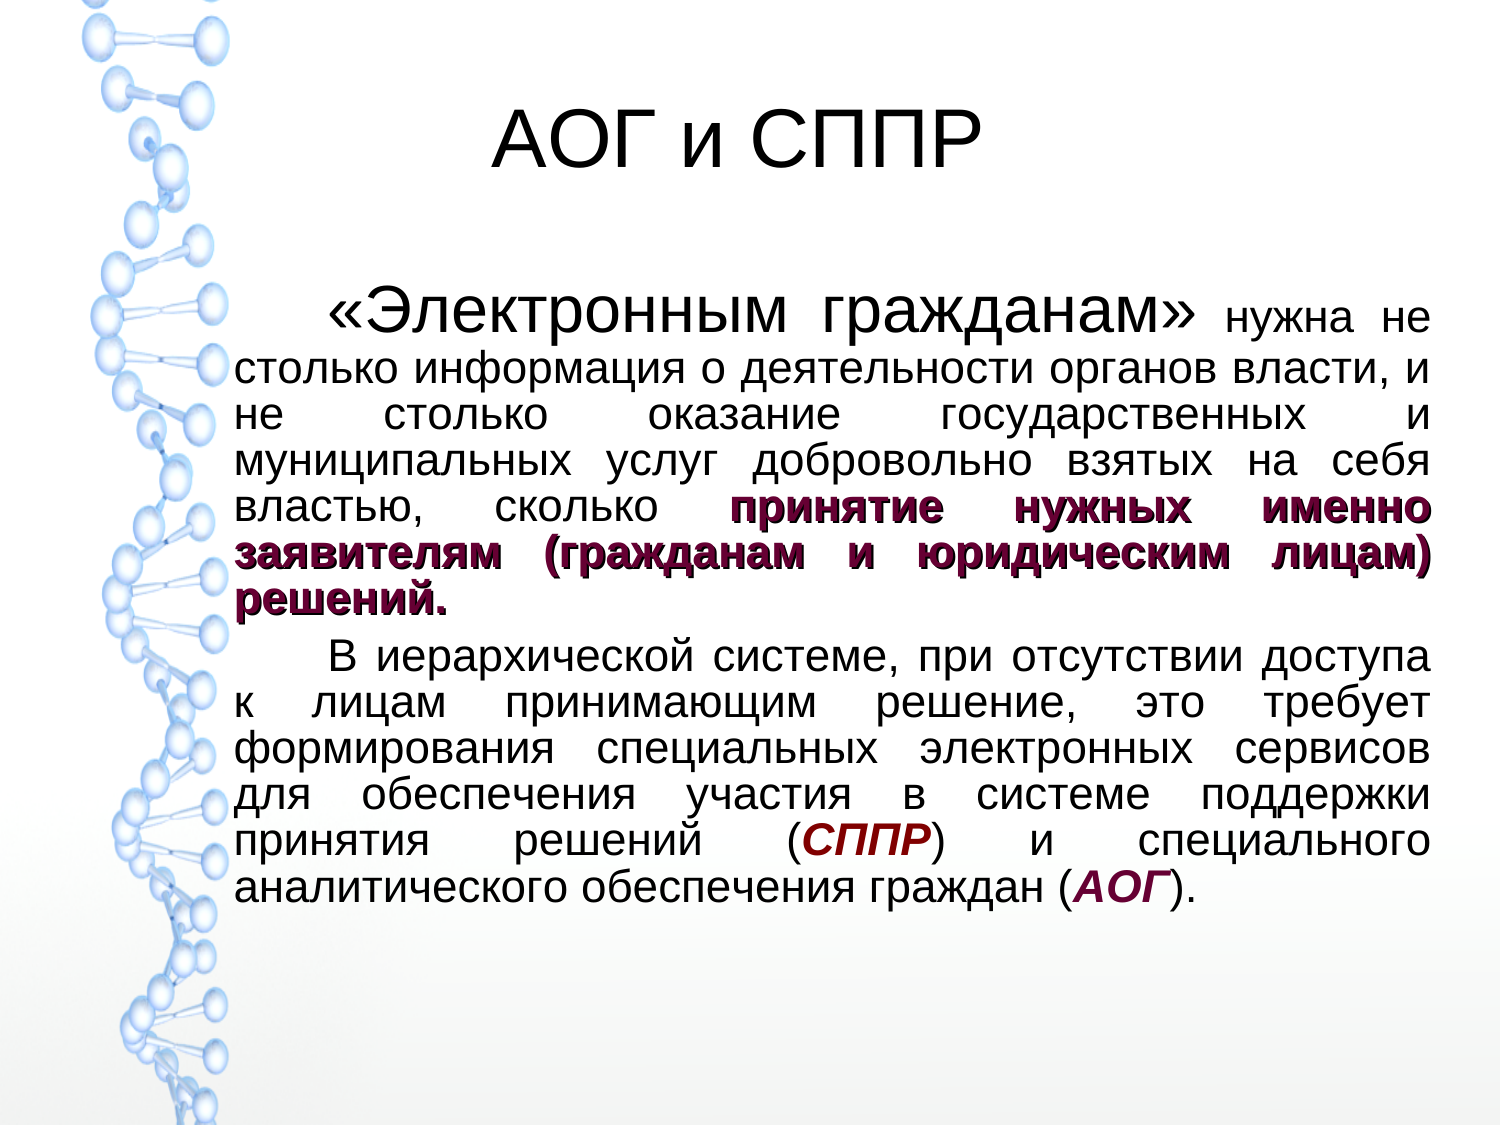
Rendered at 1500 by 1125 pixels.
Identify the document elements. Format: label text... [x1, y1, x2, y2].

list «Электронным гражданам» нужна не столько информация о деятельности органов власти, и не столько оказание государственных и муниципальных услуг добровольно взятых на себя властью, сколько принятие нужных именно заявителям (гражданам и юридическим лицам) решений. В иерархической системе, при отсутствии доступа к лицам принимающим решение, это требует формирования специальных электронных сервисов для обеспечения участия в системе поддержки принятия решений (СППР) и специального аналитического обеспечения граждан (АОГ). [106, 271, 1447, 1040]
title АОГ и СППР [75, 45, 1426, 233]
picture [0, 0, 1500, 1125]
